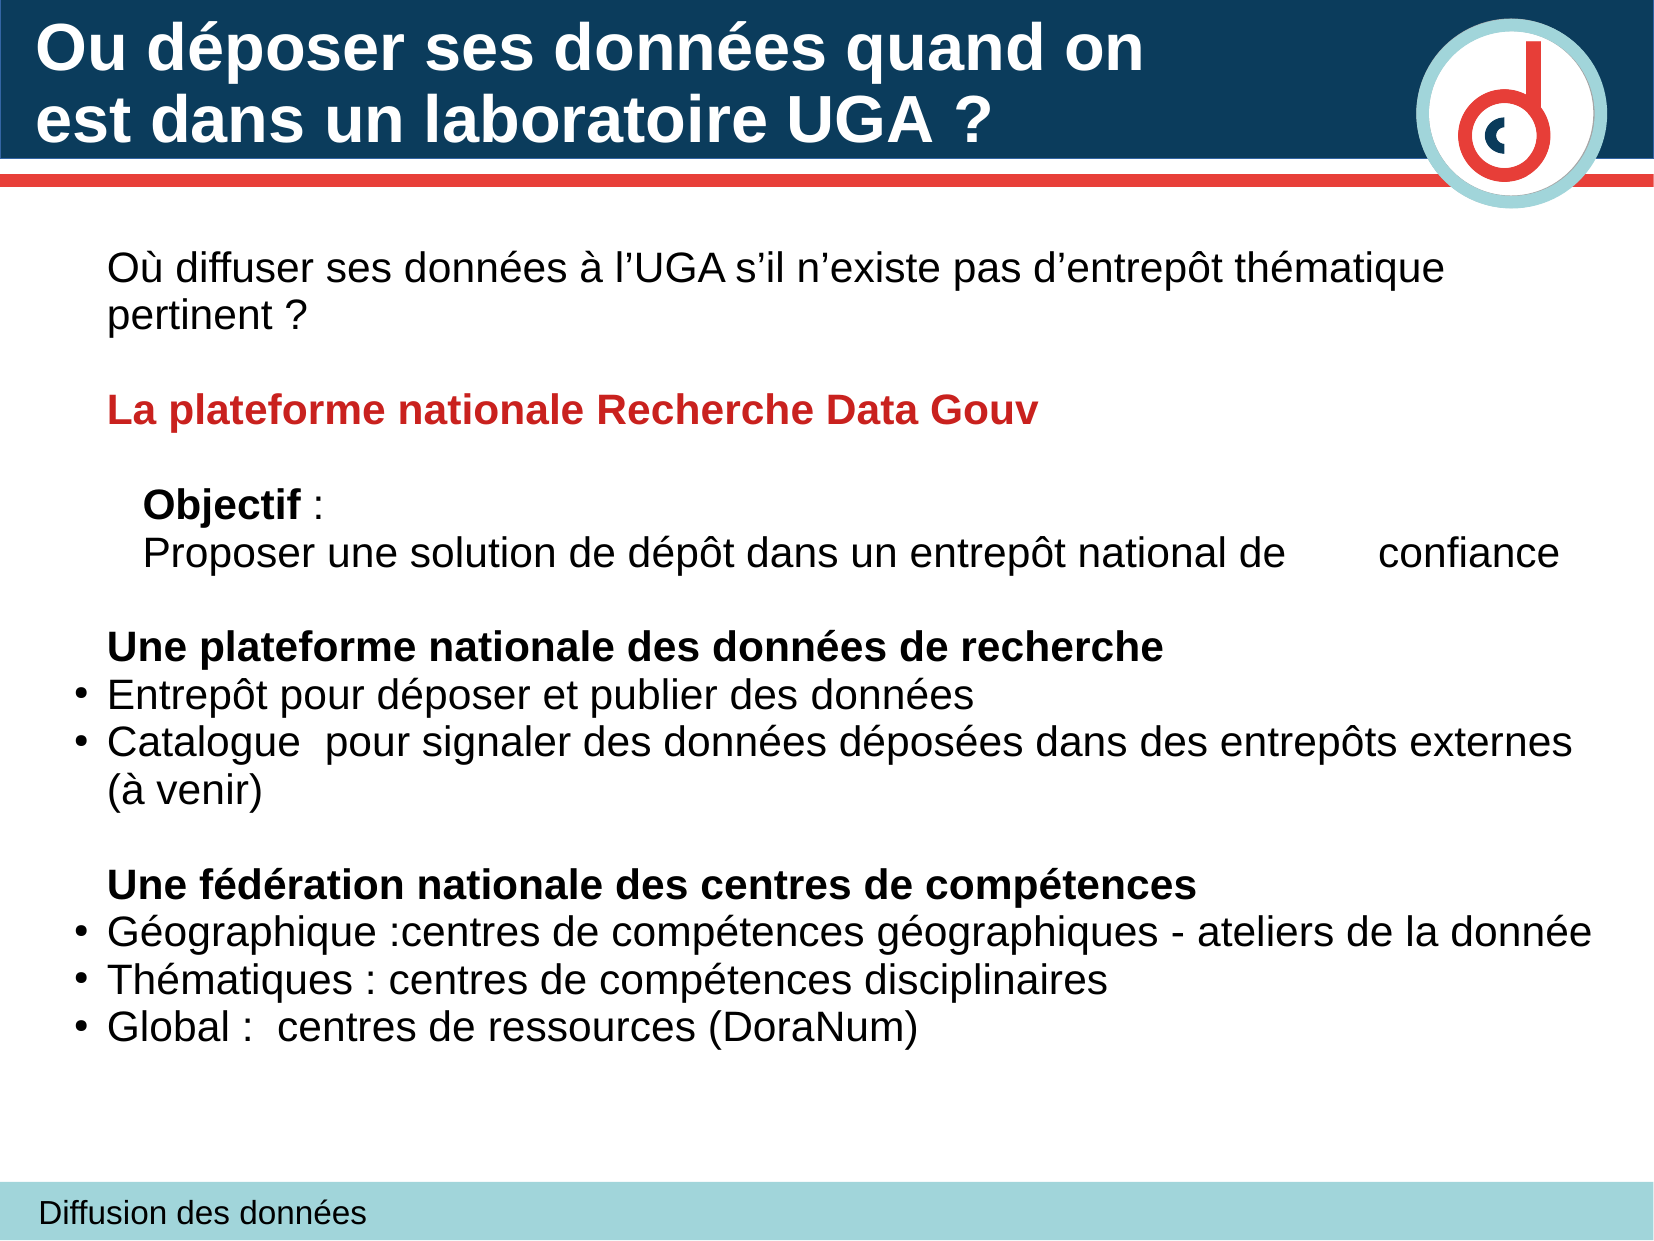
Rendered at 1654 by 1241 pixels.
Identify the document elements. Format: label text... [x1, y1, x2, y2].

text_box Diffusion des données [23, 1187, 621, 1241]
title Ou déposer ses données quand on est dans un laboratoire UGA ? [35, 11, 1211, 159]
text_box Où diffuser ses données à l’UGA s’il n’existe pas d’entrepôt thématique pertinent ? La plateforme nationale Recherche Data Gouv Objectif : Proposer une solution de dépôt dans un entrepôt national de confiance Une plateforme nationale des données de recherche Entrepôt pour déposer et publier des données Catalogue pour signaler des données déposées dans des entrepôts externes (à venir) Une fédération nationale des centres de compétences Géographique :centres de compétences géographiques - ateliers de la donnée Thématiques : centres de compétences disciplinaires Global : centres de ressources (DoraNum) [59, 236, 1625, 1093]
